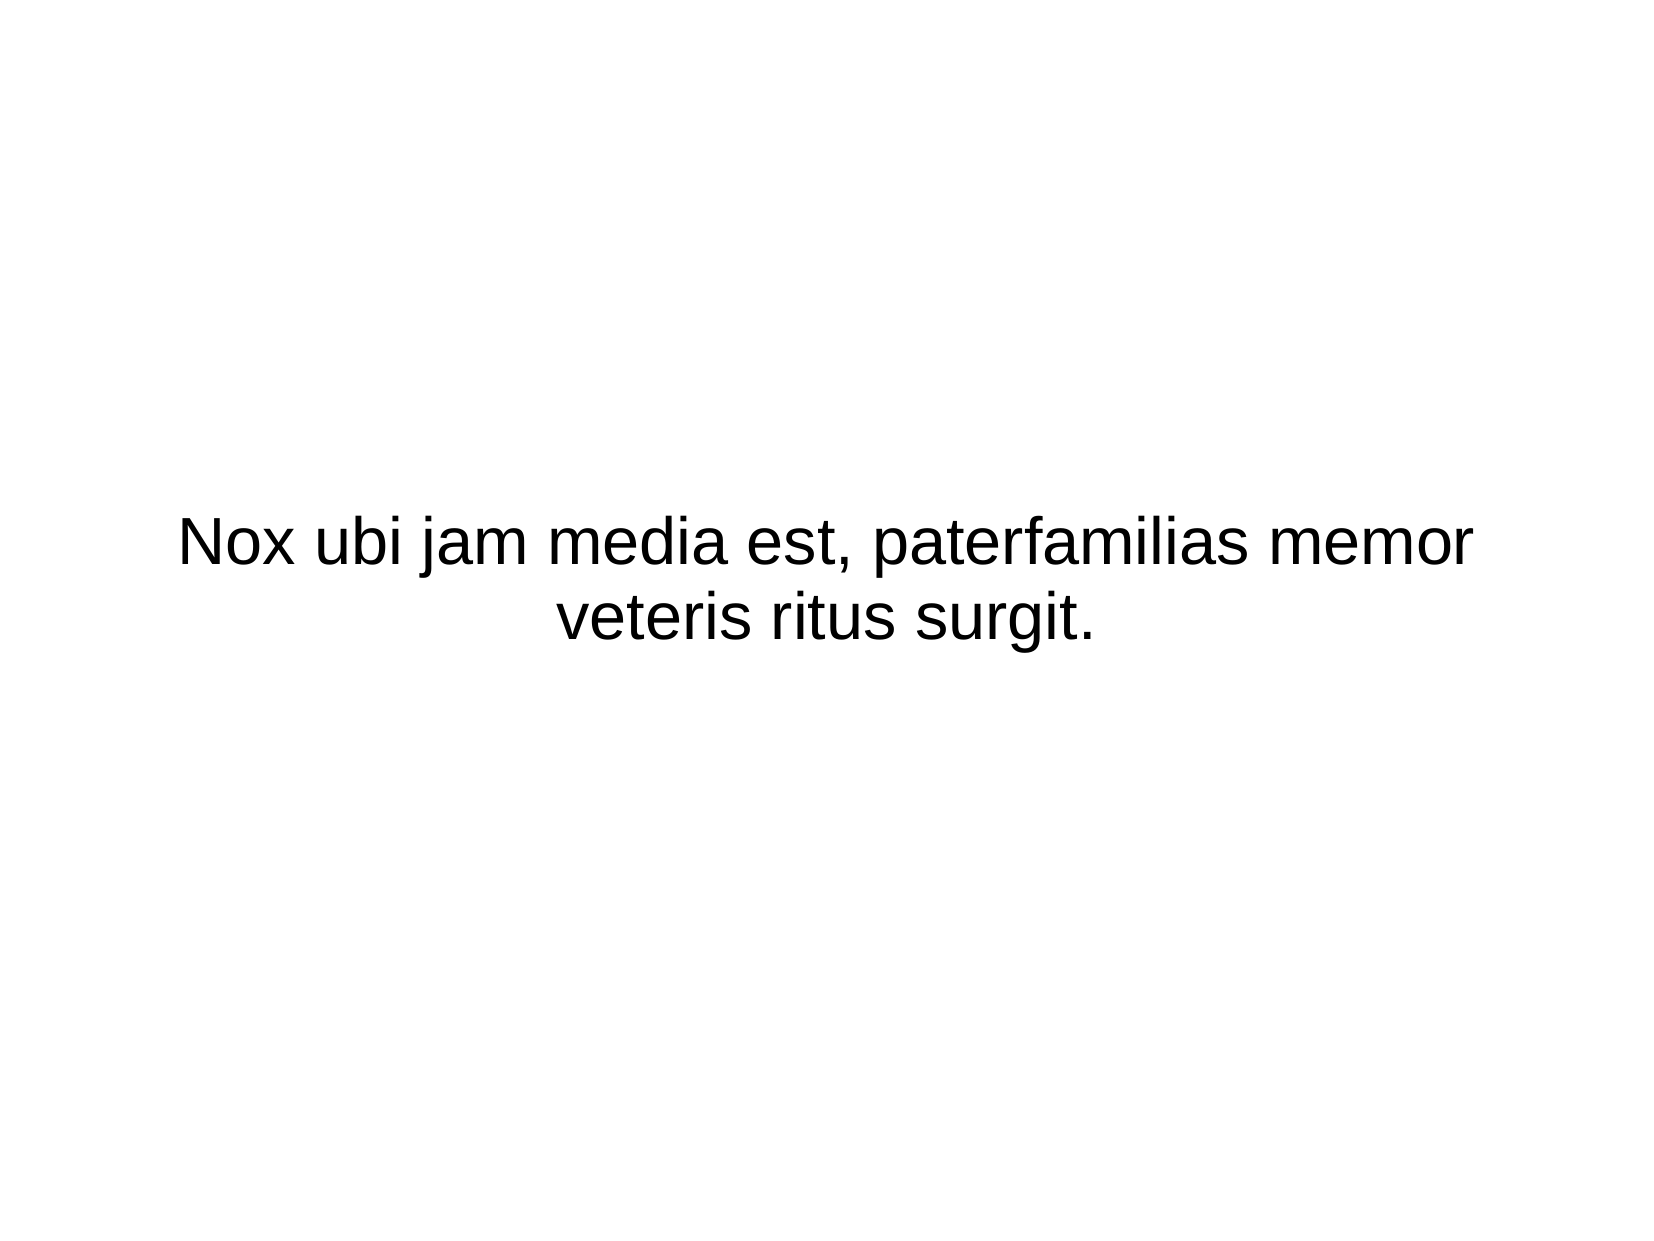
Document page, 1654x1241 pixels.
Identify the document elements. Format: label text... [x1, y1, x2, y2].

subtitle Nox ubi jam media est, paterfamilias memor veteris ritus surgit. [82, 56, 1571, 1102]
